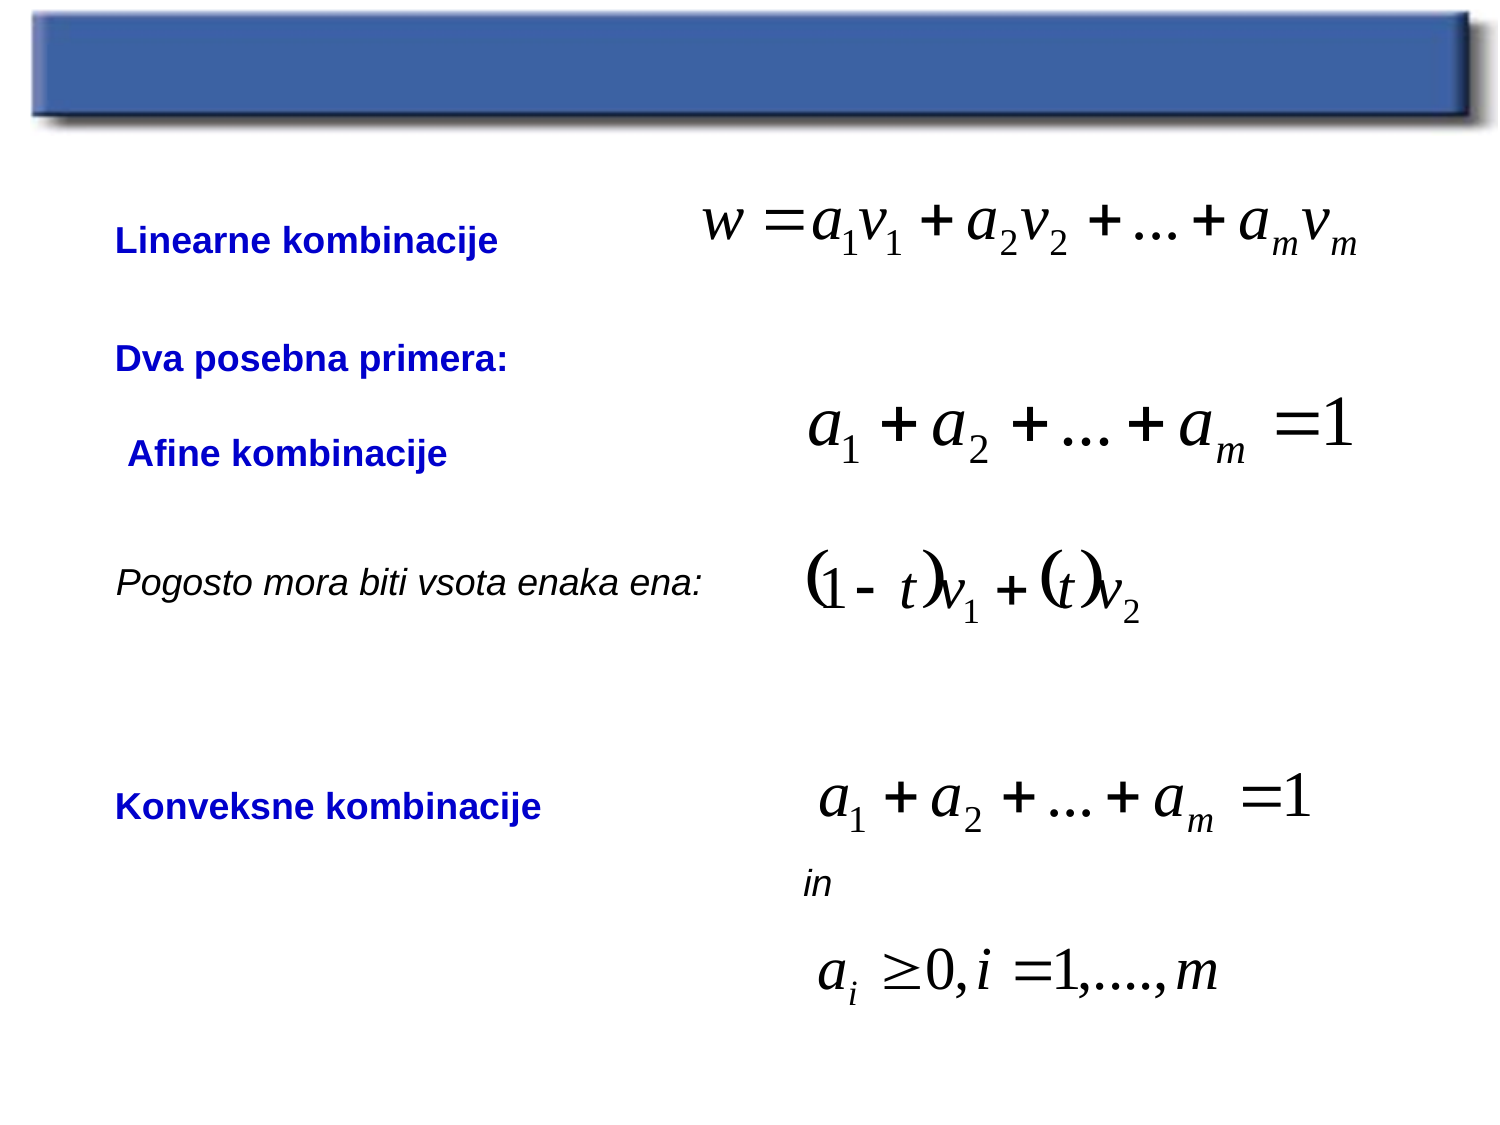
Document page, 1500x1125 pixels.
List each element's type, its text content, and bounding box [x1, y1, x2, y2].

text_box Linearne kombinacije [100, 207, 597, 269]
chart [797, 373, 1362, 482]
picture [30, 8, 1498, 136]
text_box in [754, 851, 882, 912]
chart [809, 751, 1319, 849]
chart [797, 547, 1152, 634]
text_box Afine kombinacije [112, 420, 536, 482]
text_box Pogosto mora biti vsota enaka ena: [100, 550, 718, 612]
chart [690, 174, 1372, 272]
text_box Konveksne kombinacije [100, 774, 644, 836]
text_box Dva posebna primera: [100, 326, 582, 387]
chart [809, 928, 1233, 1021]
